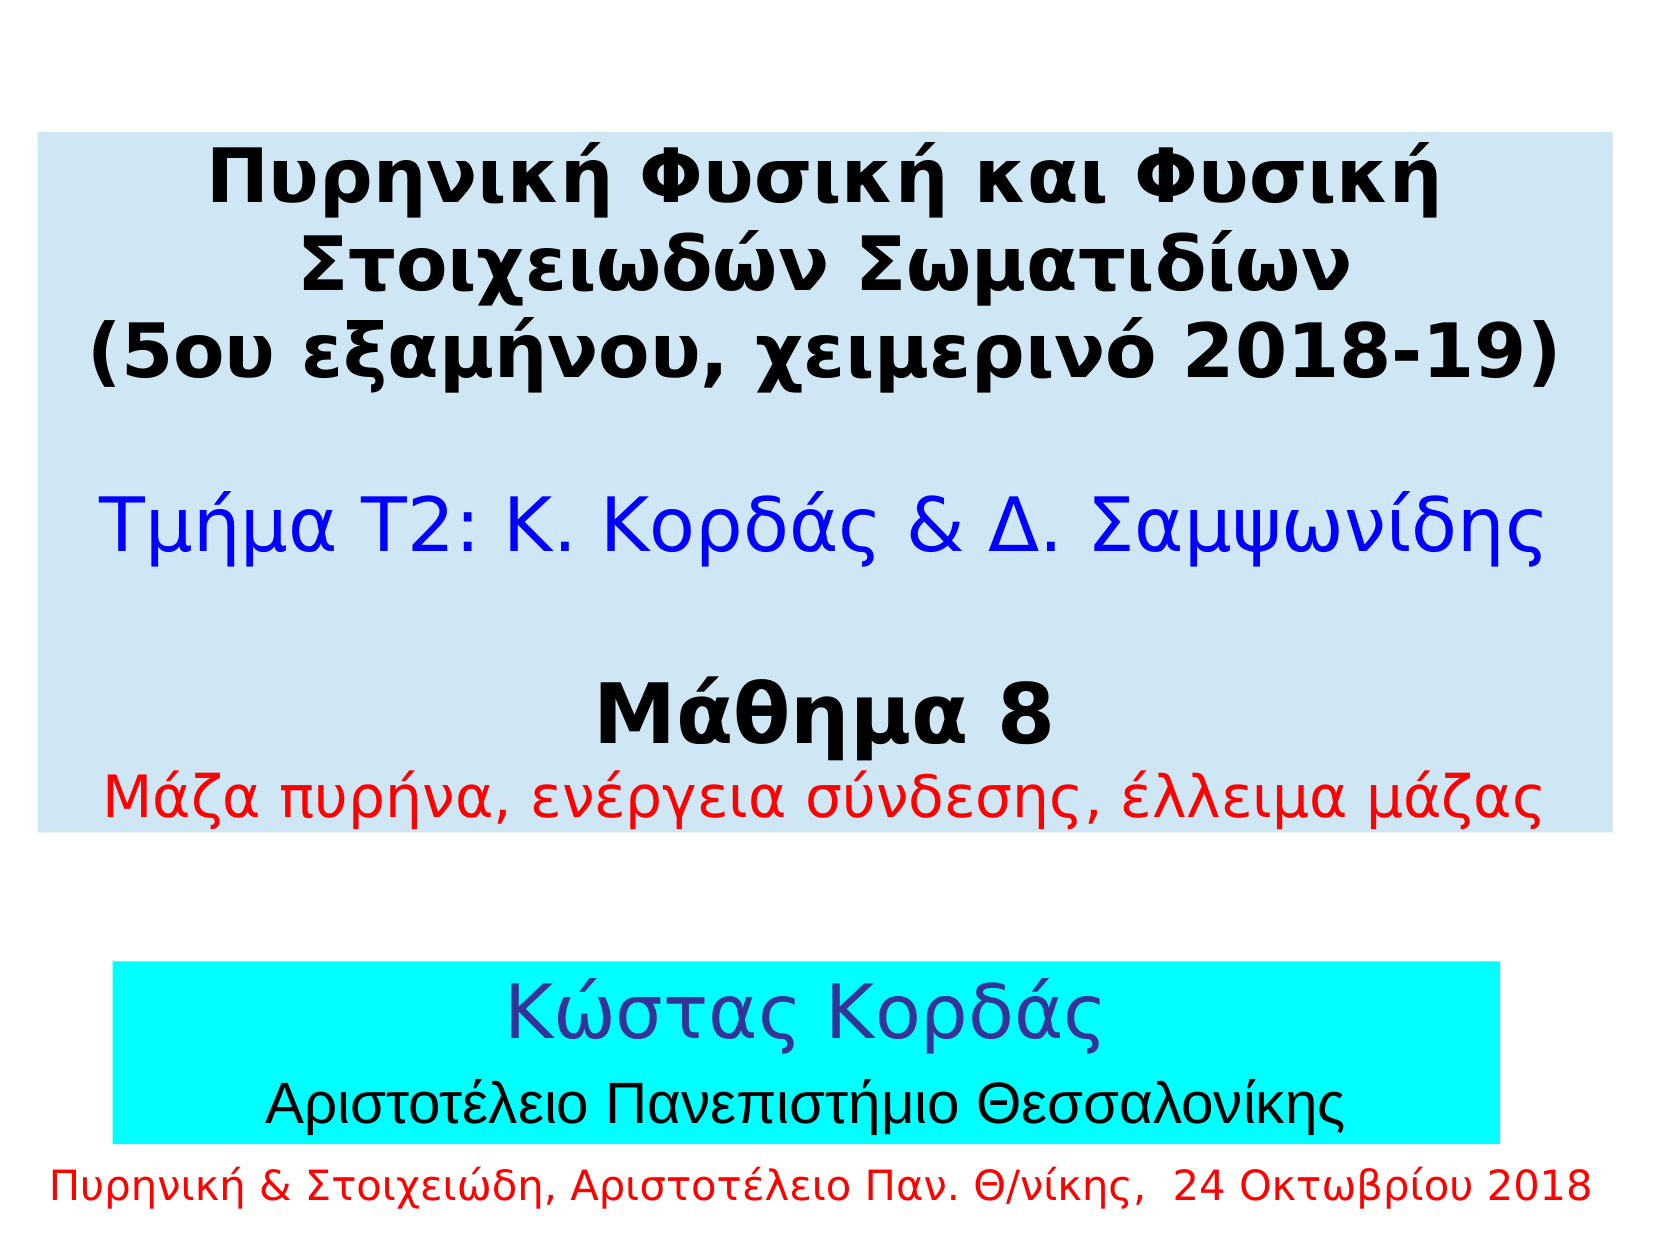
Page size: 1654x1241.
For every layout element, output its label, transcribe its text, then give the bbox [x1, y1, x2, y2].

text_box Πυρηνική & Στοιχειώδη, Αριστοτέλειο Παν. Θ/νίκης, 24 Οκτωβρίου 2018 [33, 1154, 1609, 1219]
title Πυρηνική Φυσική και Φυσική Στοιχειωδών Σωματιδίων (5ου εξαμήνου, χειμερινό 2018-19) Τμήμα T2: Κ. Κορδάς & Δ. Σαμψωνίδης Μάθημα 8 Μάζα πυρήνα, ενέργεια σύνδεσης, έλλειμα μάζας [37, 132, 1613, 833]
text_box Κώστας Κορδάς Αριστοτέλειο Πανεπιστήμιο Θεσσαλονίκης [112, 961, 1501, 1145]
